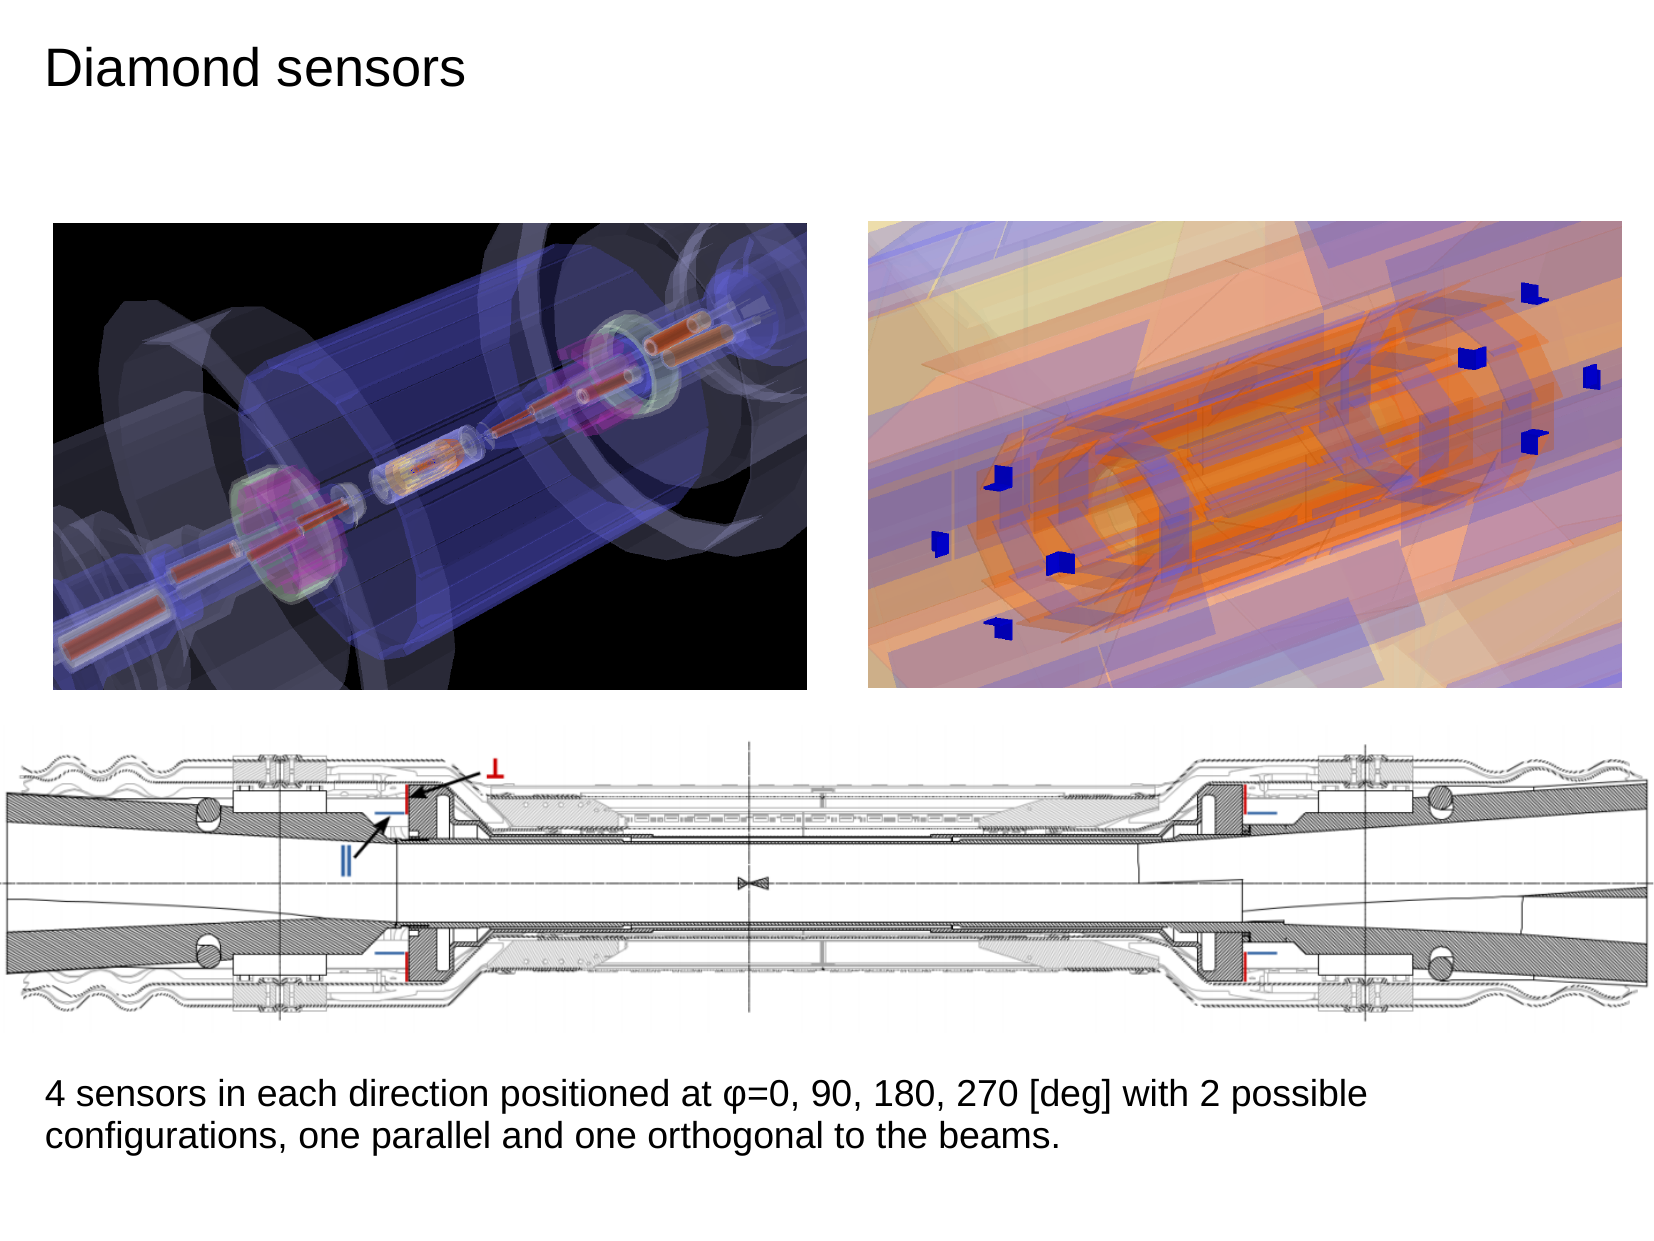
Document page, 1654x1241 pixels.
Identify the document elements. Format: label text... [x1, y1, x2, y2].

text_box Diamond sensors [30, 30, 1621, 106]
picture [0, 221, 1654, 1052]
text_box 4 sensors in each direction positioned at φ=0, 90, 180, 270 [deg] with 2 possible configurations, one parallel and one orthogonal to the beams. [30, 1065, 1606, 1164]
